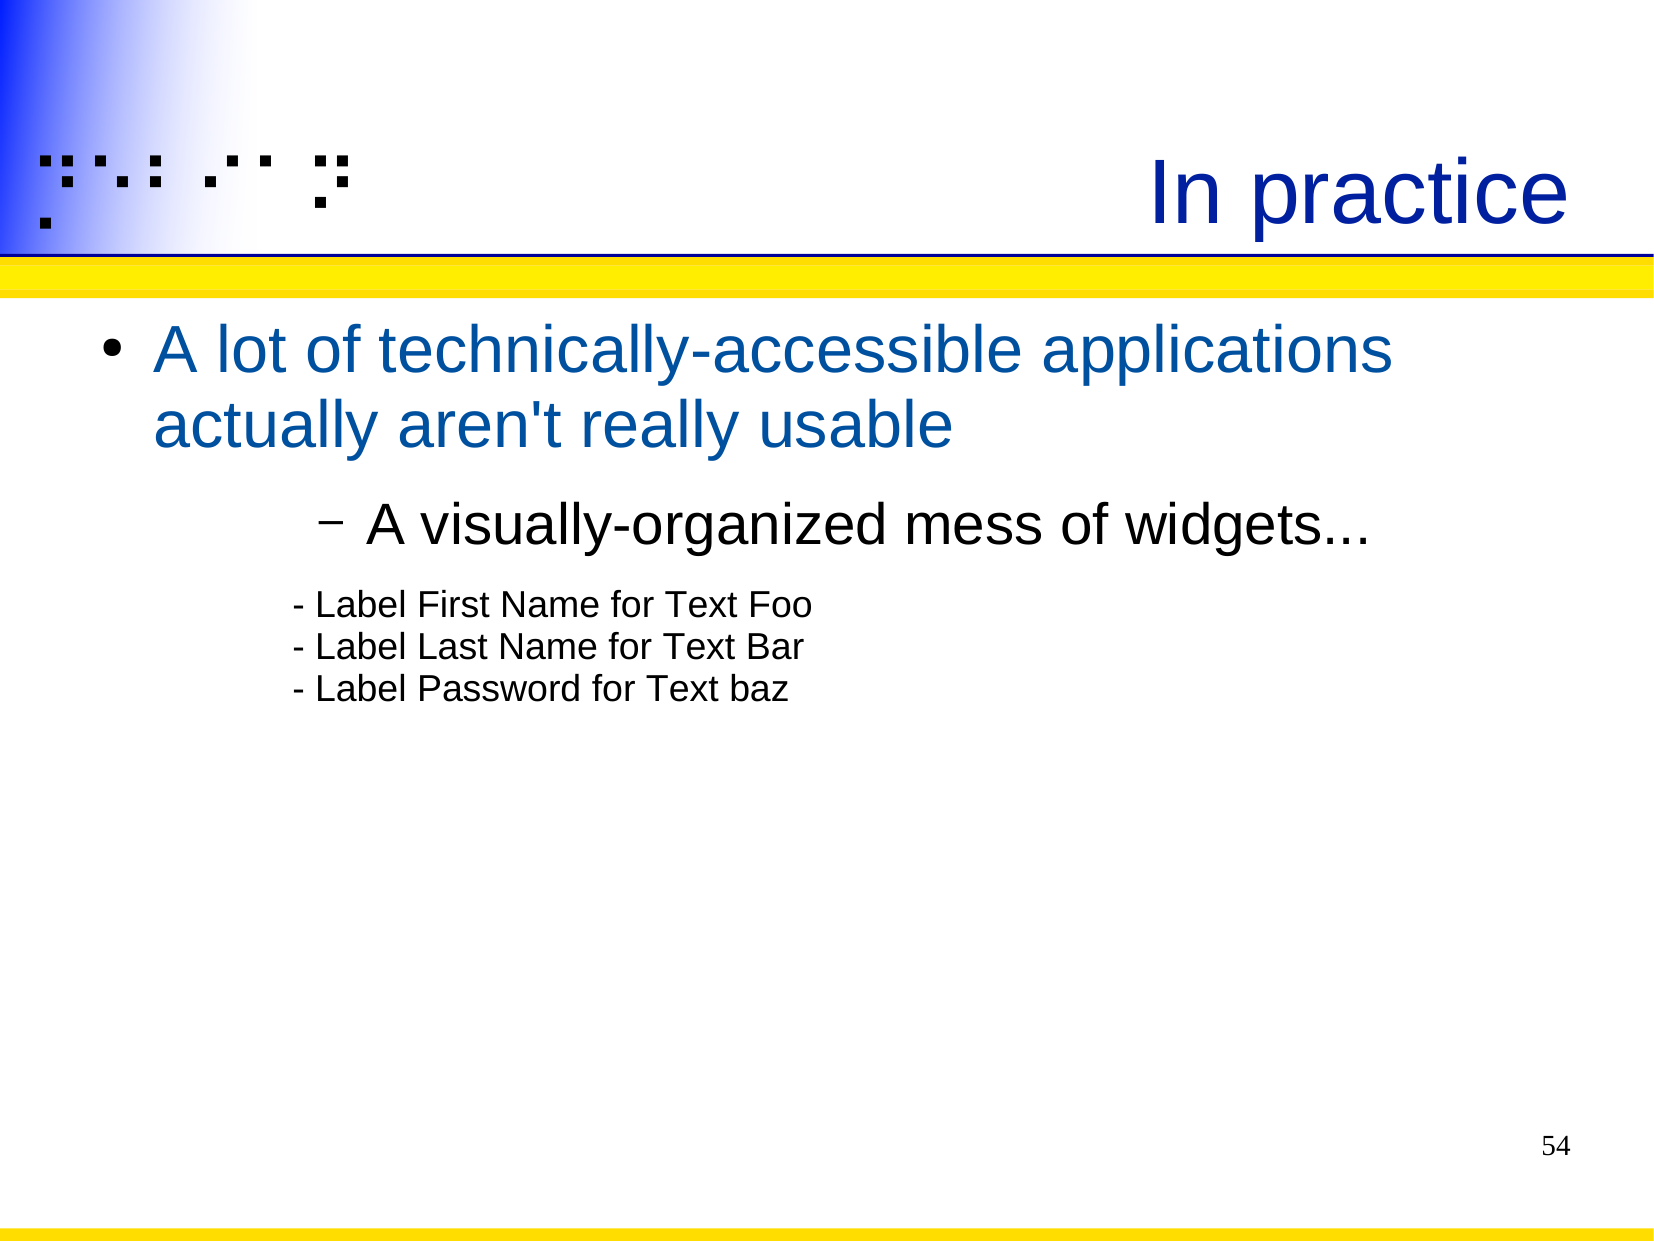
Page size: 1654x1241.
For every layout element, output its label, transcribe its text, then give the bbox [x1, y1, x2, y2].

list A lot of technically-accessible applications actually aren't really usable A visually-organized mess of widgets... [82, 312, 1571, 1241]
title In practice [372, 126, 1571, 257]
text_box - Label First Name for Text Foo - Label Last Name for Text Bar - Label Password for Text baz [277, 575, 823, 717]
